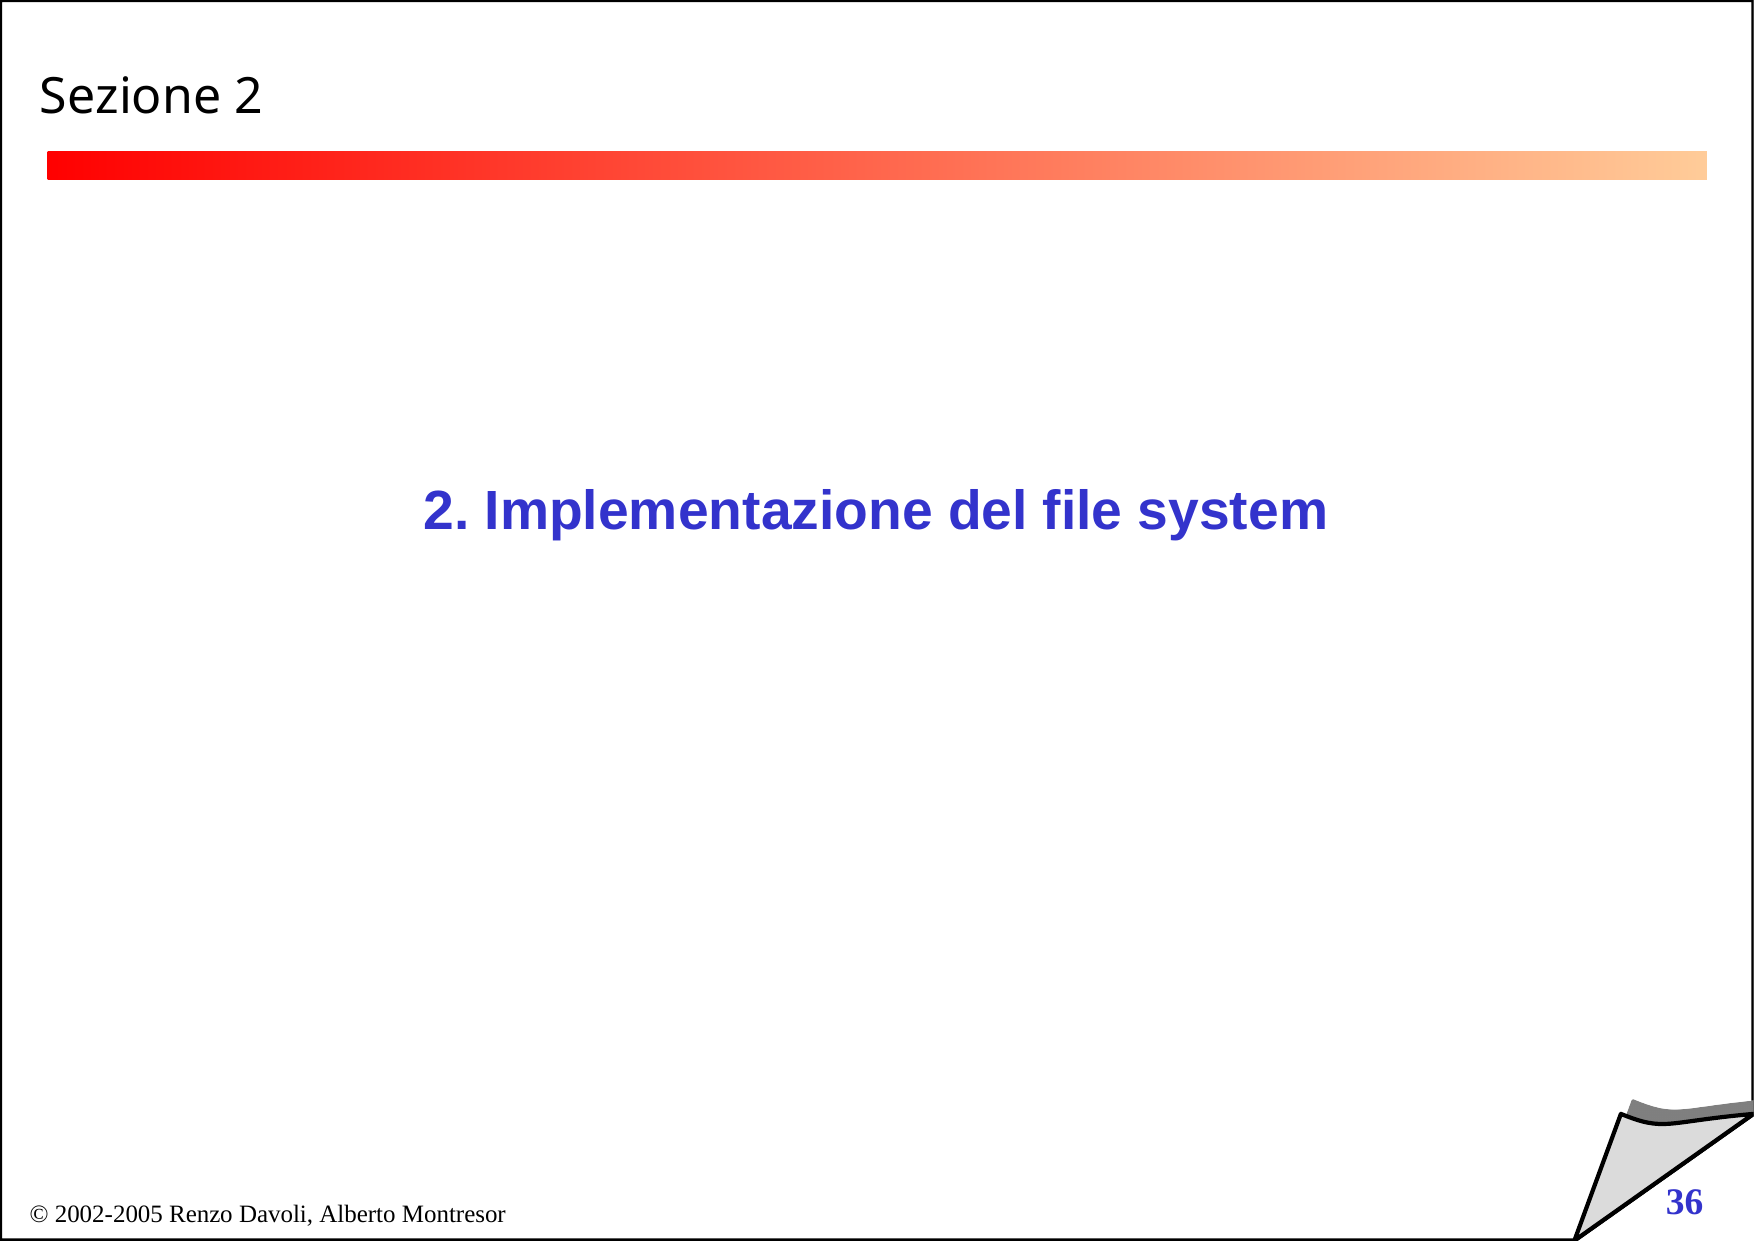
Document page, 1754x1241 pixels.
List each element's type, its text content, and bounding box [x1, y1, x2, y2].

subtitle 2. Implementazione del file system [58, 206, 1695, 815]
text_box 9 [1469, 152, 1474, 179]
title Sezione 2 [40, 49, 1713, 144]
